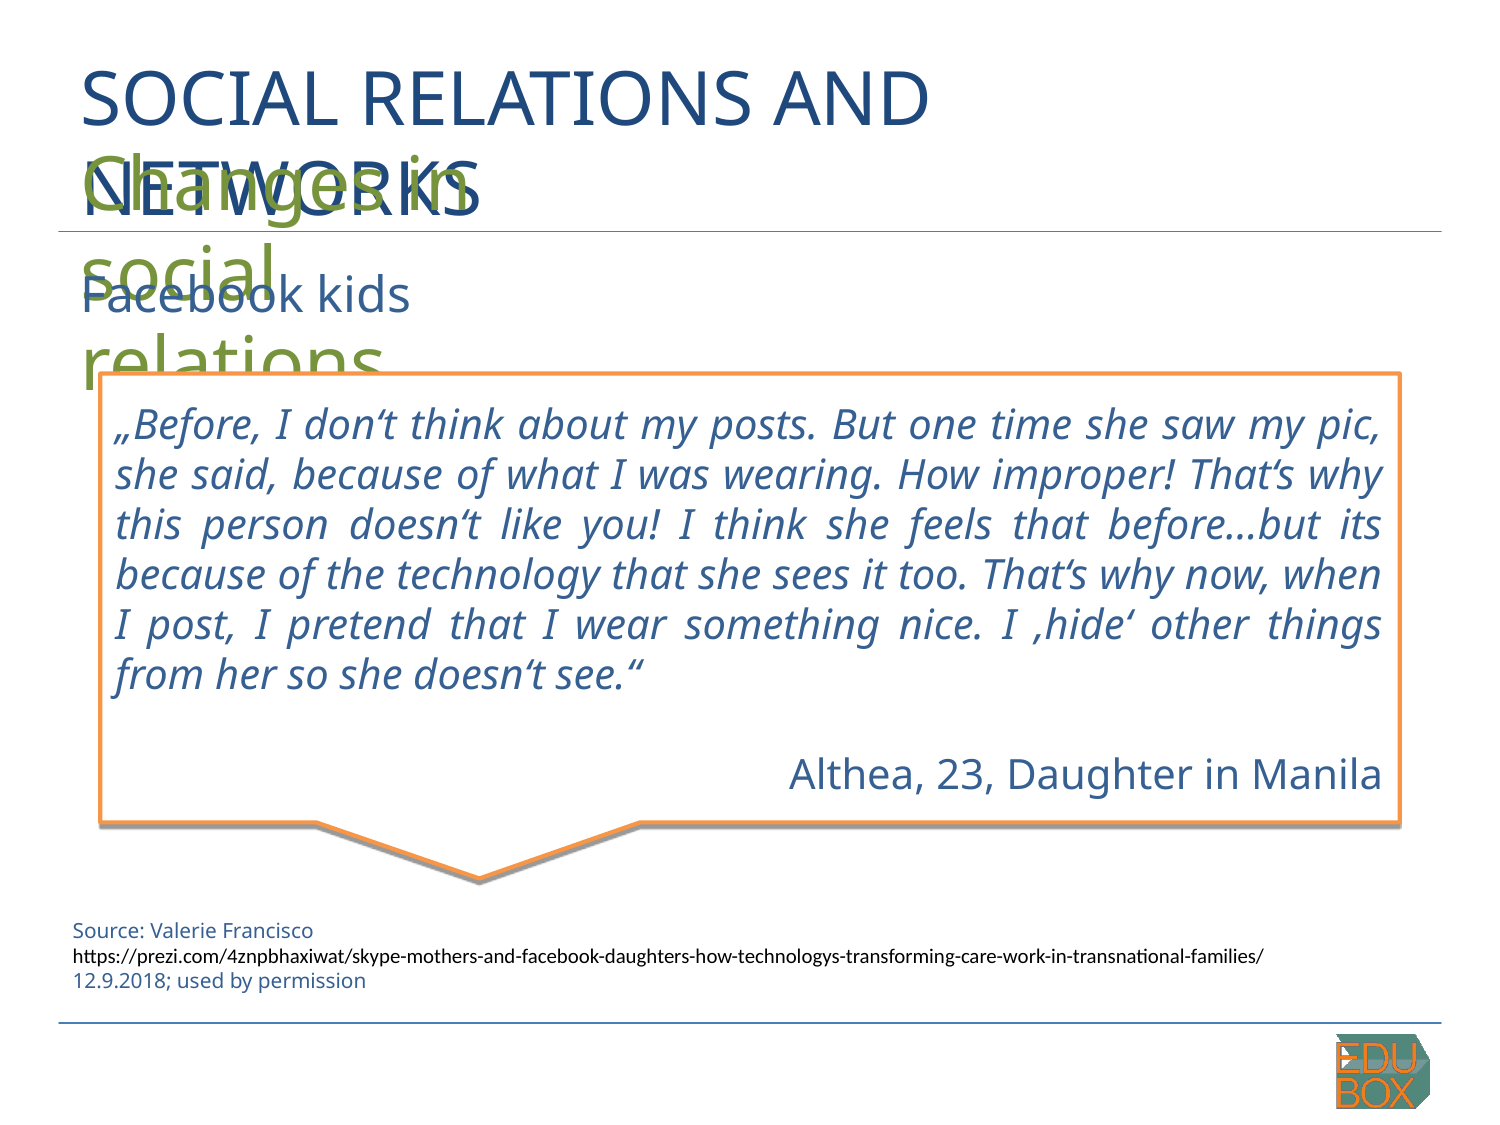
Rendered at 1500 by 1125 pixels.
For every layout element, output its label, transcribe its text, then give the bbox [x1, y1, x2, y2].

title SOCIAL RELATIONS AND NETWORKS [64, 42, 1447, 153]
text_box Source: Valerie Francisco https://prezi.com/4znpbhaxiwat/skype-mothers-and-facebook-daughters-how-technologys-transforming-care-work-in-transnational-families/ 12.9.2018; used by permission [57, 910, 1465, 1001]
picture [1328, 1028, 1437, 1114]
text_box „Before, I don‘t think about my posts. But one time she saw my pic, she said, because of what I was wearing. How improper! That‘s why this person doesn‘t like you! I think she feels that before…but its because of the technology that she sees it too. That‘s why now, when I post, I pretend that I wear something nice. I ‚hide‘ other things from her so she doesn‘t see.“ Althea, 23, Daughter in Manila [100, 373, 1400, 879]
list Changes in social relations [64, 127, 1040, 247]
text_box Facebook kids [64, 255, 1414, 332]
